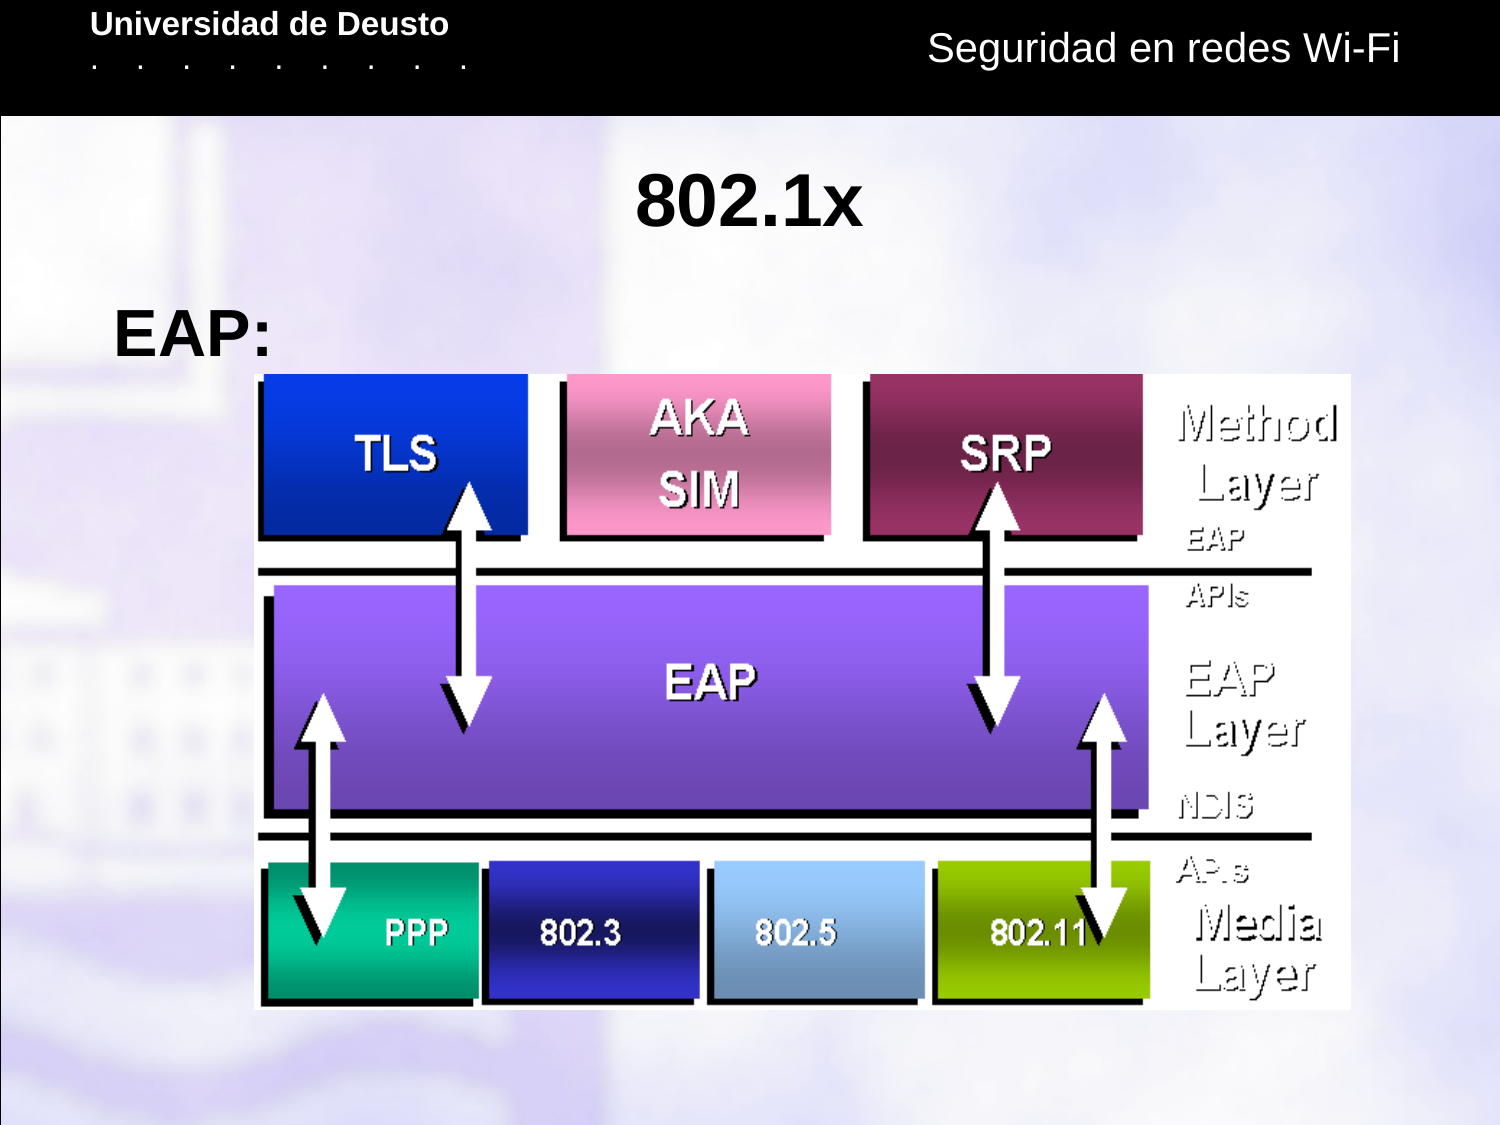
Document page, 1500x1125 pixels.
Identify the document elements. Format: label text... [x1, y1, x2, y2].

list EAP: [114, 295, 1390, 983]
title 802.1x [112, 137, 1388, 263]
picture [1, 116, 1500, 1125]
